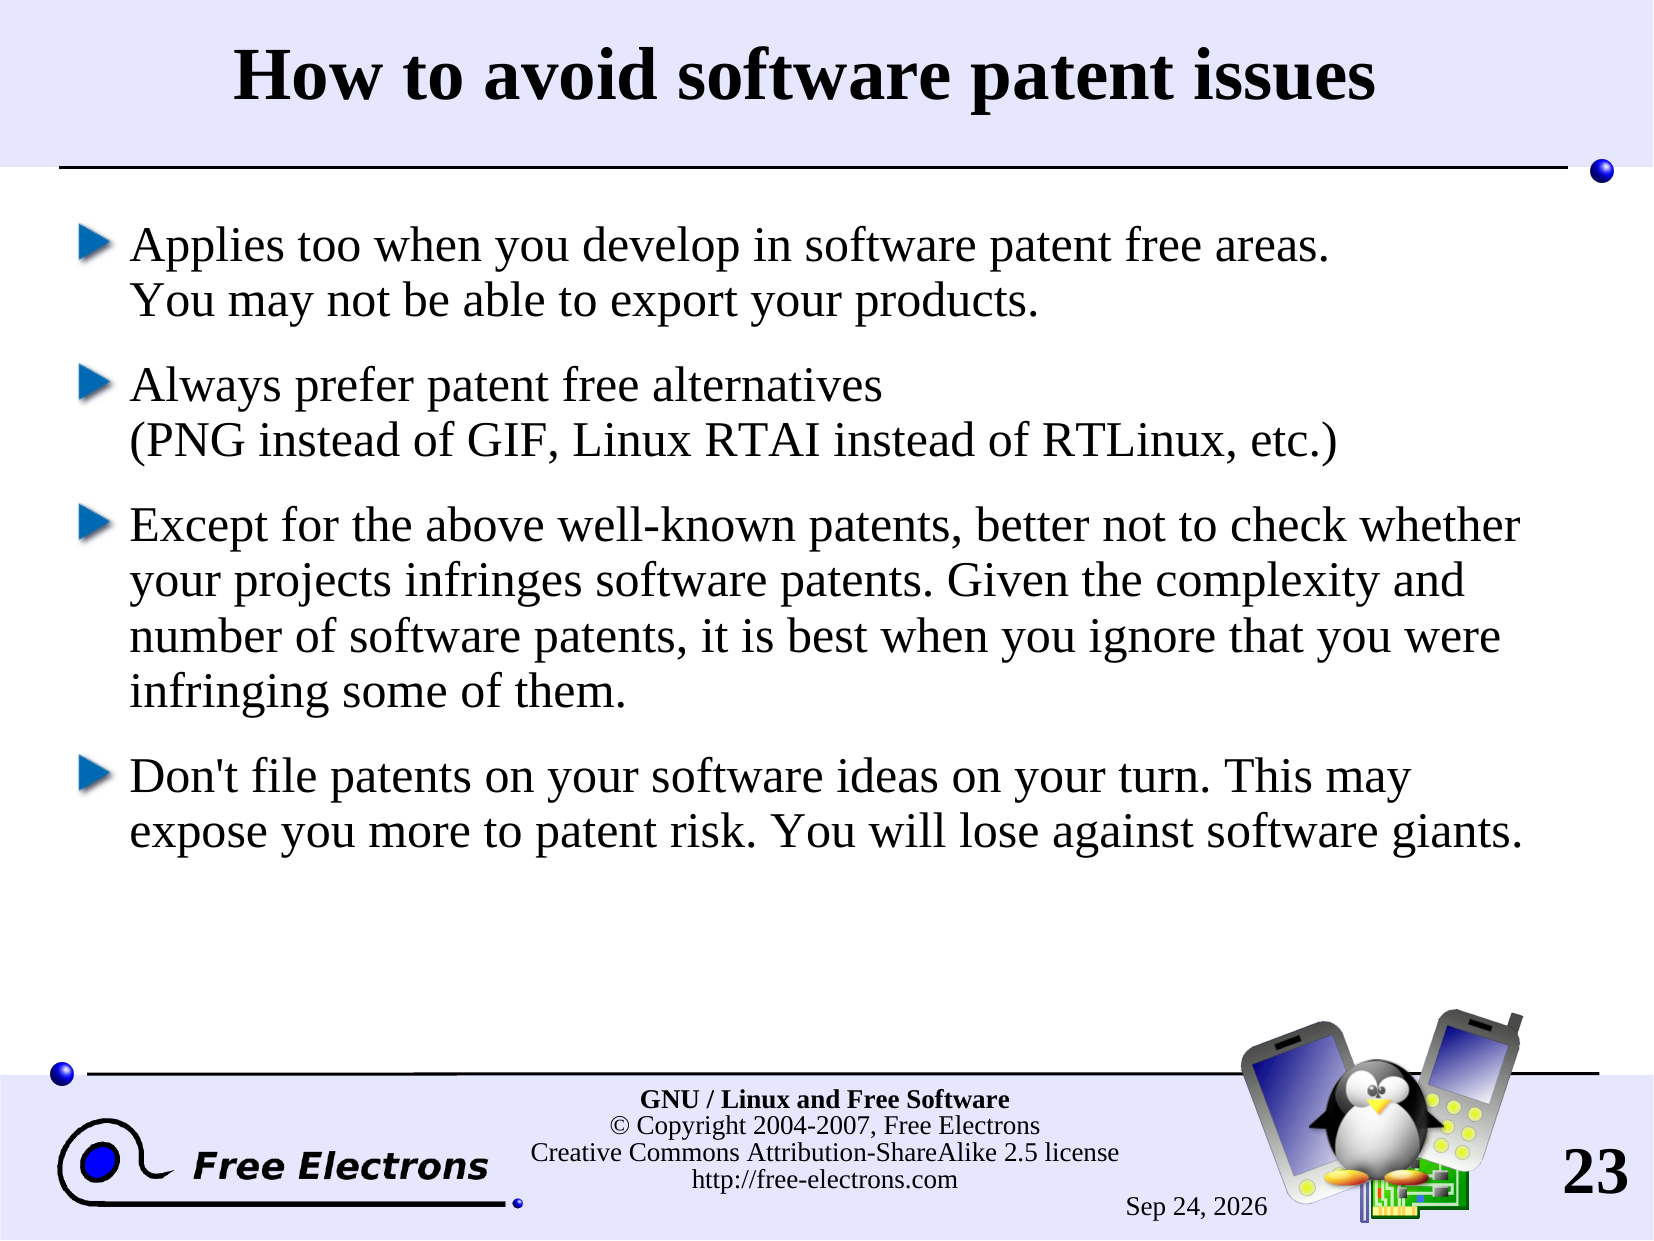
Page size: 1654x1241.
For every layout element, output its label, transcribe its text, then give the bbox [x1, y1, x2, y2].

title How to avoid software patent issues [60, 25, 1551, 124]
list Applies too when you develop in software patent free areas. You may not be able to export your products. Always prefer patent free alternatives (PNG instead of GIF, Linux RTAI instead of RTLinux, etc.) Except for the above well-known patents, better not to check whether your projects infringes software patents. Given the complexity and number of software patents, it is best when you ignore that you were infringing some of them. Don't file patents on your software ideas on your turn. This may expose you more to patent risk. You will lose against software giants. [58, 216, 1538, 1067]
picture [1231, 1067, 1521, 1241]
picture [50, 1107, 527, 1216]
